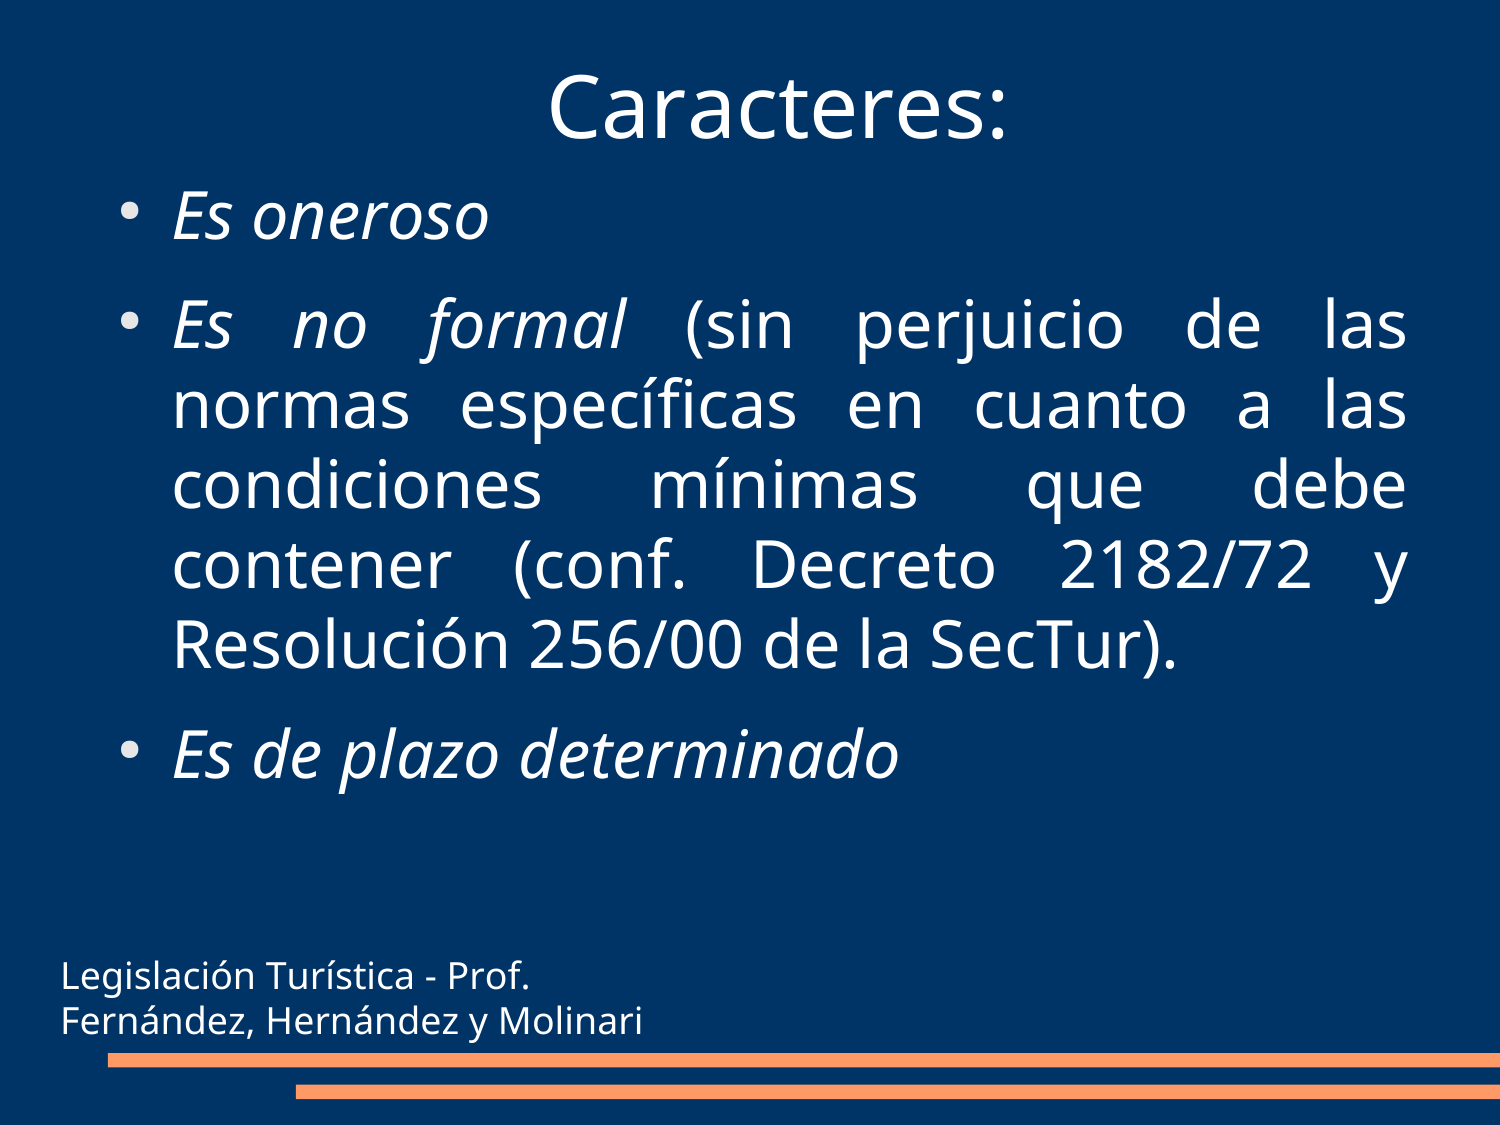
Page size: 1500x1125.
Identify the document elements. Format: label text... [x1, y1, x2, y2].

footer Legislación Turística - Prof. Fernández, Hernández y Molinari [45, 944, 745, 995]
title Caracteres: [75, 43, 1425, 165]
list Es oneroso Es no formal (sin perjuicio de las normas específicas en cuanto a las condiciones mínimas que debe contener (conf. Decreto 2182/72 y Resolución 256/00 de la SecTur). Es de plazo determinado [75, 165, 1425, 916]
